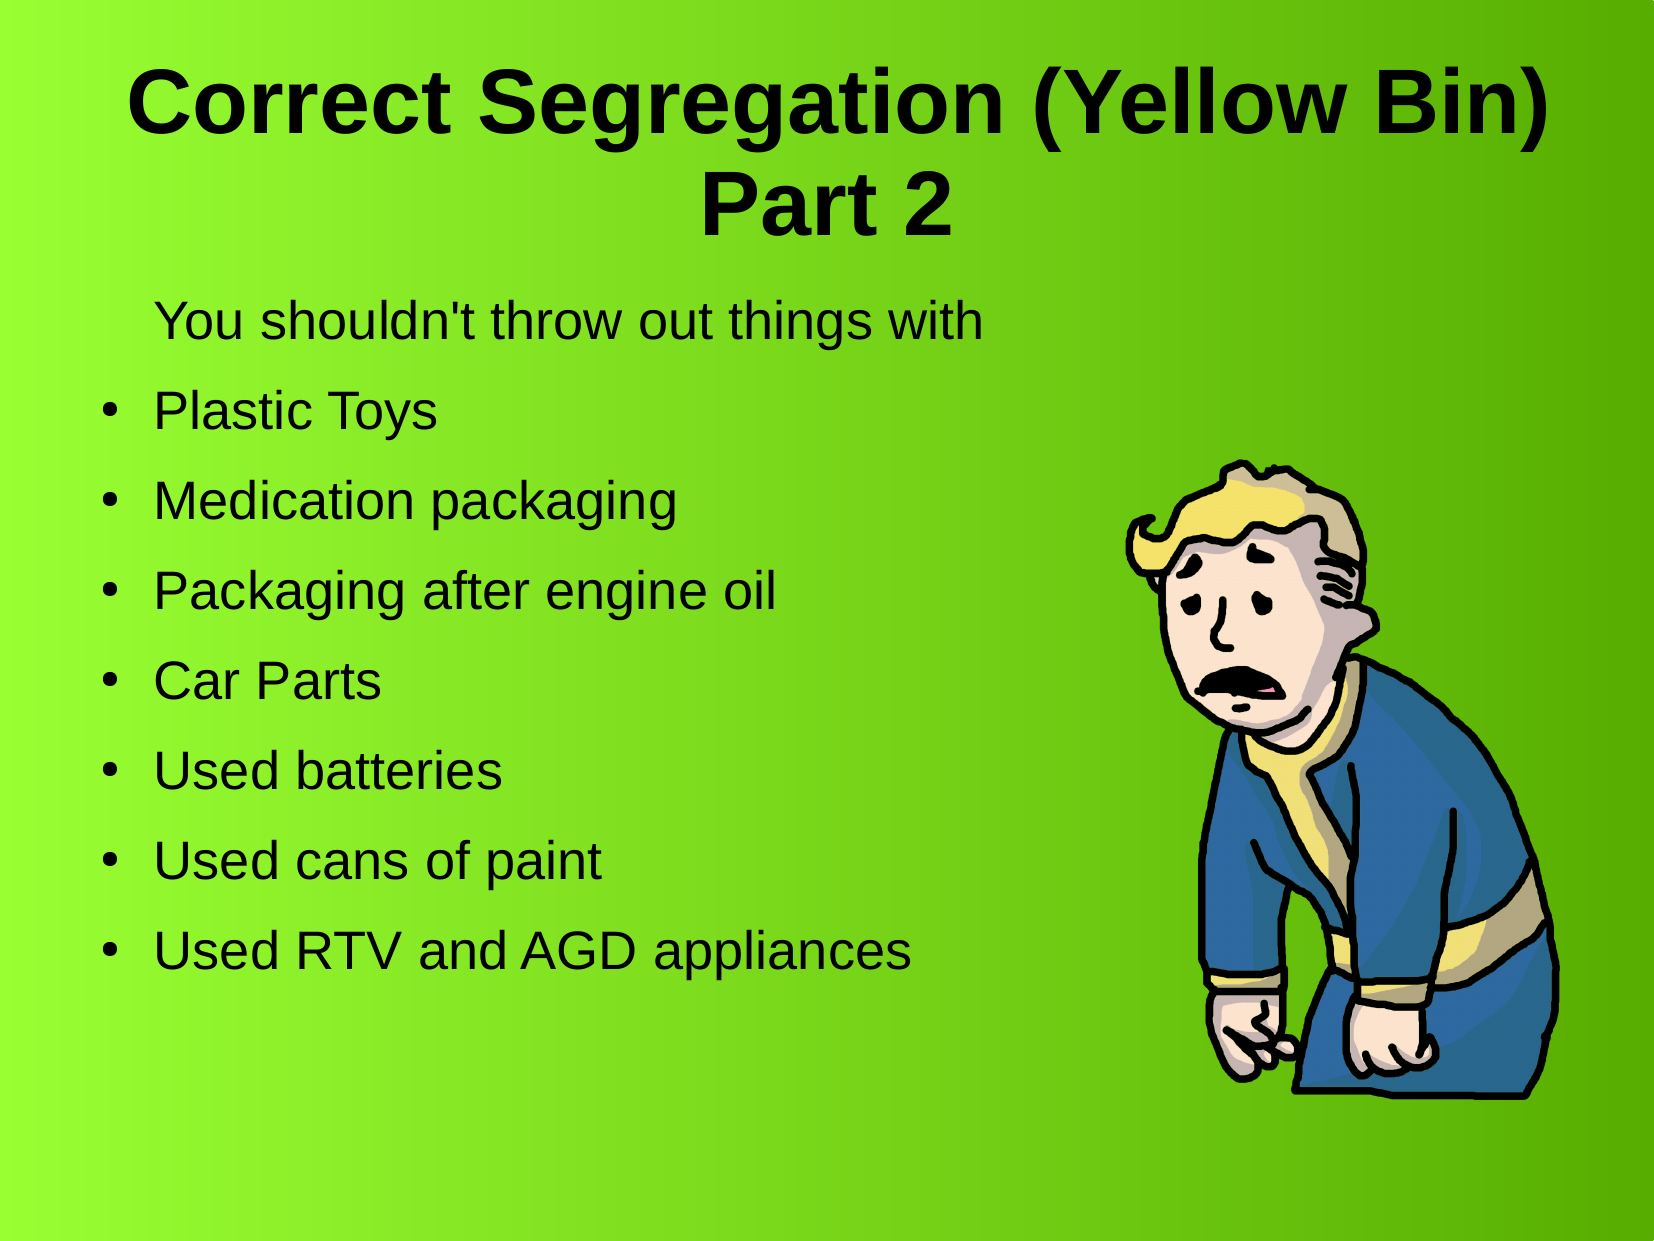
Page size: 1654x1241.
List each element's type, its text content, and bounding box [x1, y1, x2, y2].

list You shouldn't throw out things with Plastic Toys Medication packaging Packaging after engine oil Car Parts Used batteries Used cans of paint Used RTV and AGD appliances [82, 290, 1571, 1109]
picture [1062, 436, 1608, 1118]
title Correct Segregation (Yellow Bin) Part 2 [82, 49, 1571, 257]
